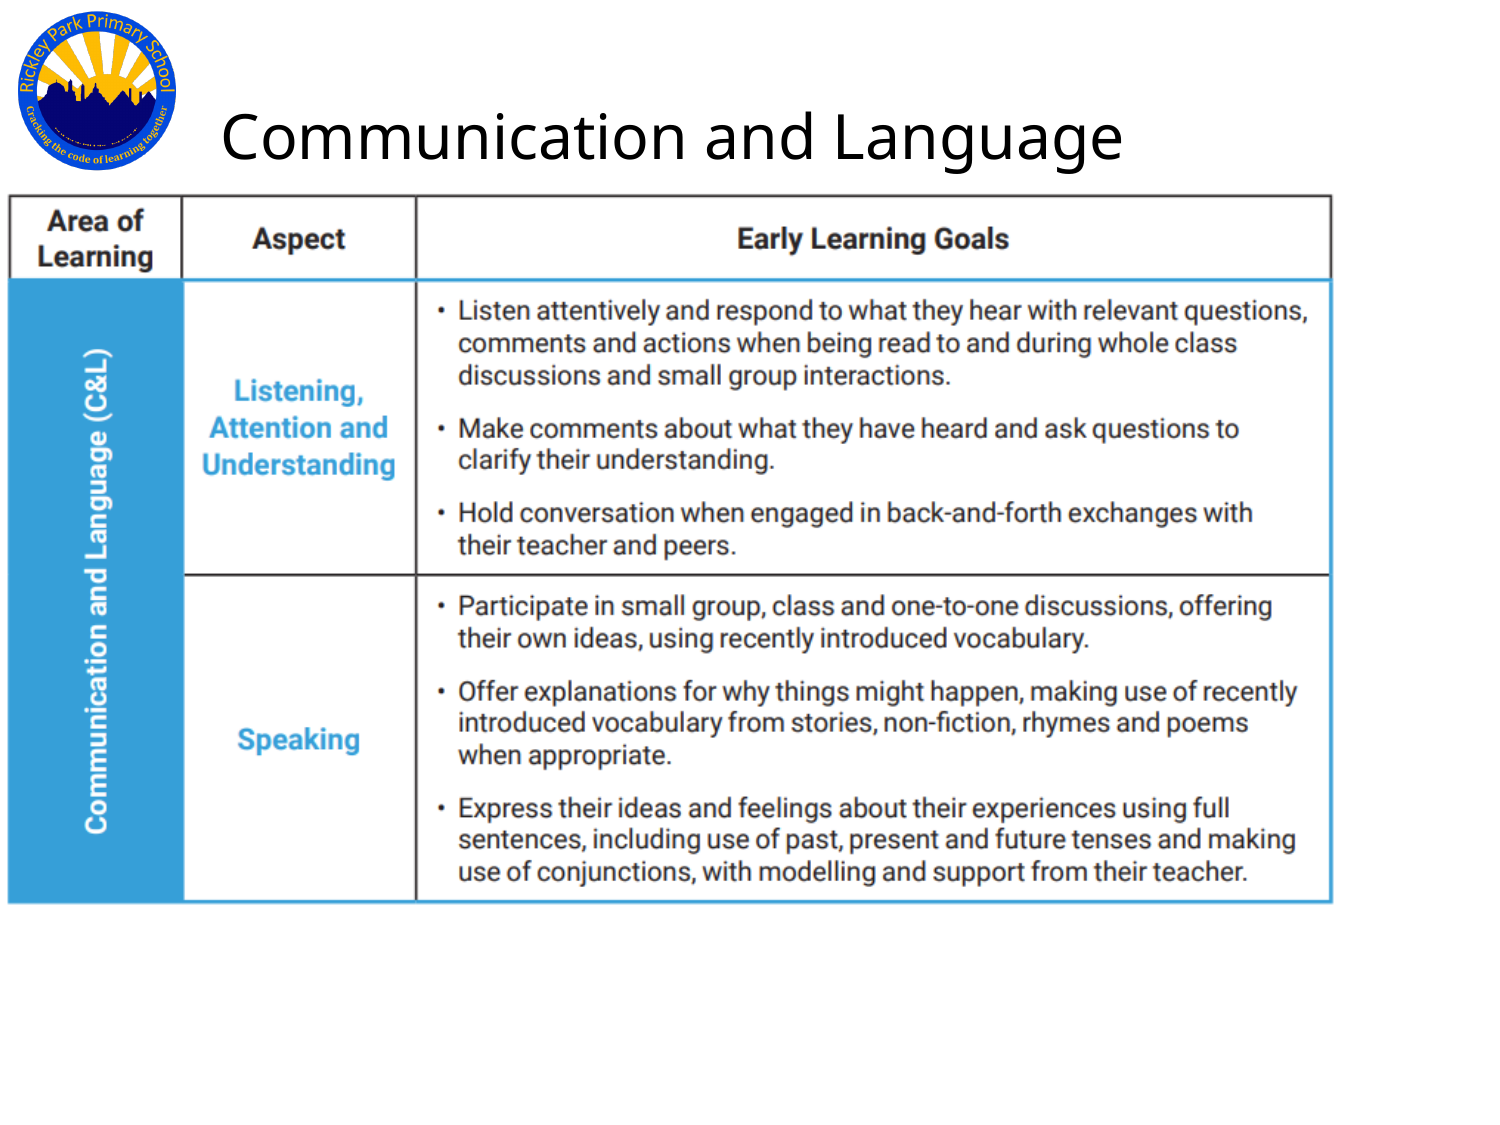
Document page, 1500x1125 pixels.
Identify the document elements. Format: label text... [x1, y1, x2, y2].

text_box Communication and Language [205, 60, 1263, 187]
picture [0, 184, 1341, 915]
picture [16, 11, 177, 172]
